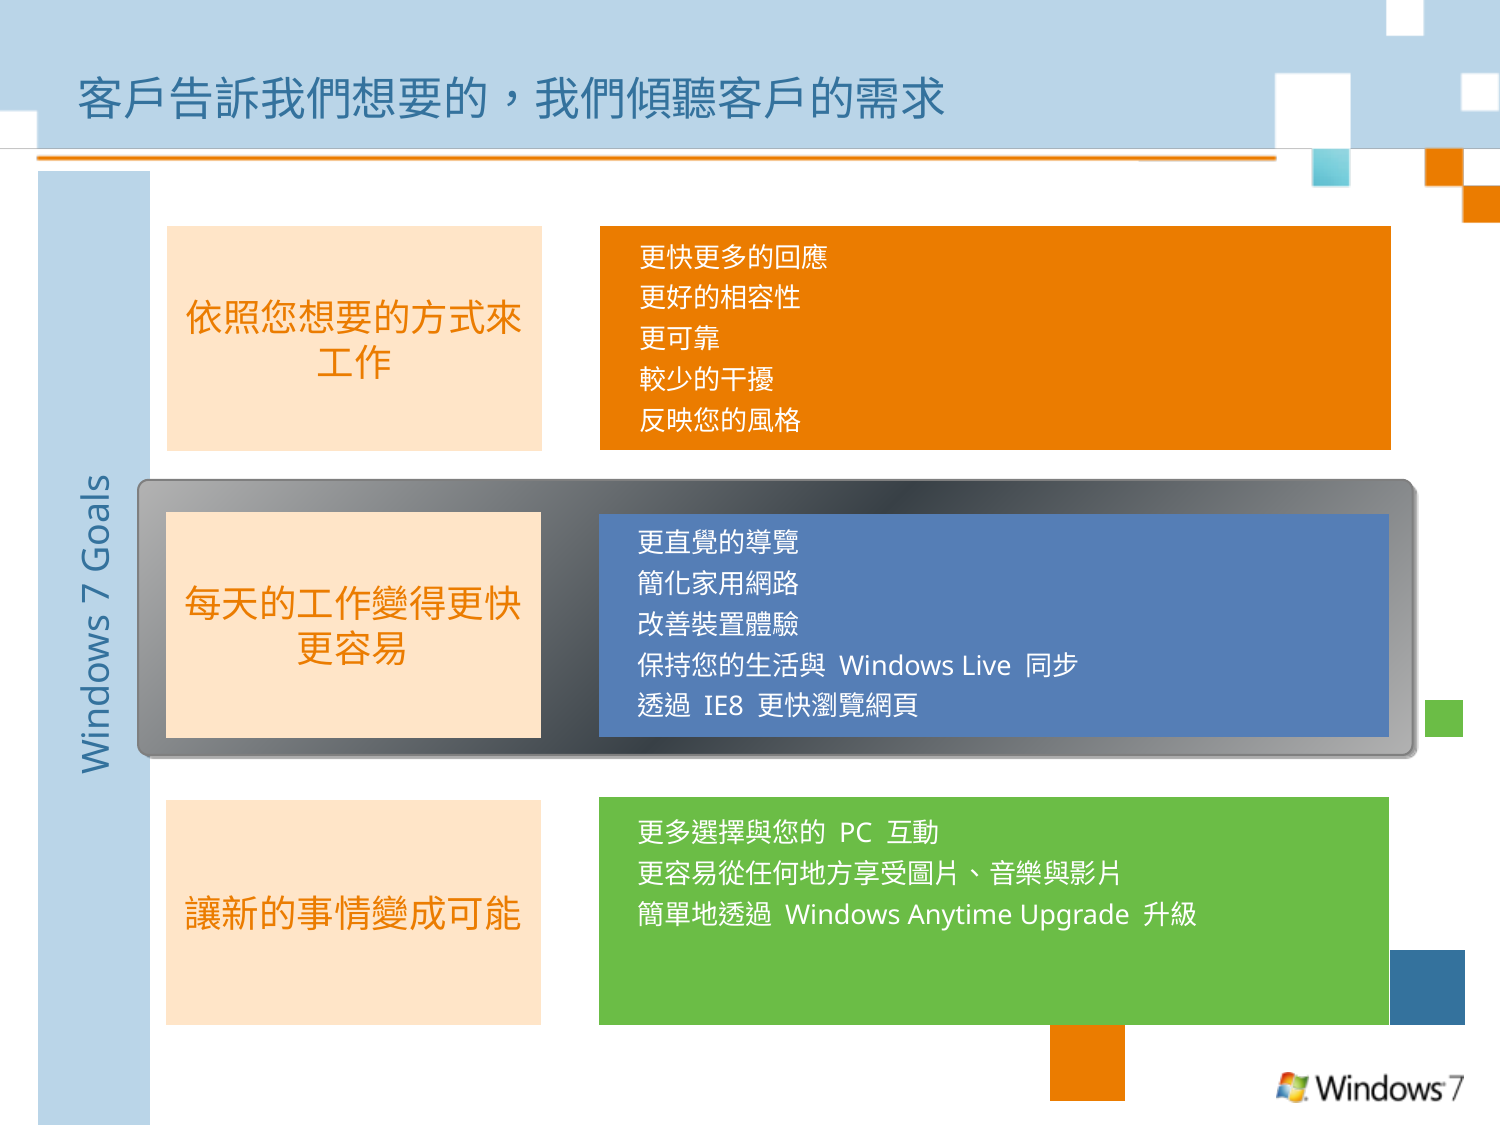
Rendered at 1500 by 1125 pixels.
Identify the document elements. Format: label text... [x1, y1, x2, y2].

text_box 更多選擇與您的 PC 互動 更容易從任何地方享受圖片、音樂與影片 簡單地透過 Windows Anytime Upgrade 升級 [622, 808, 1443, 939]
title 客戶告訴我們想要的，我們傾聽客戶的需求 [62, 62, 1413, 150]
text_box 每天的工作變得更快更容易 [166, 512, 541, 738]
text_box [1390, 950, 1465, 1025]
text_box 依照您想要的方式來工作 [167, 226, 542, 451]
text_box [1425, 700, 1463, 737]
text_box [600, 226, 1391, 450]
text_box Windows 7 Goals [38, 171, 150, 1125]
text_box [138, 479, 1413, 755]
text_box [599, 797, 1389, 1101]
text_box 讓新的事情變成可能 [166, 800, 541, 1025]
text_box 更快更多的回應 更好的相容性 更可靠 較少的干擾 反映您的風格 [624, 233, 1367, 441]
text_box 更直覺的導覽 簡化家用網路 改善裝置體驗 保持您的生活與 Windows Live 同步 透過 IE8 更快瀏覽網頁 [622, 517, 1355, 731]
